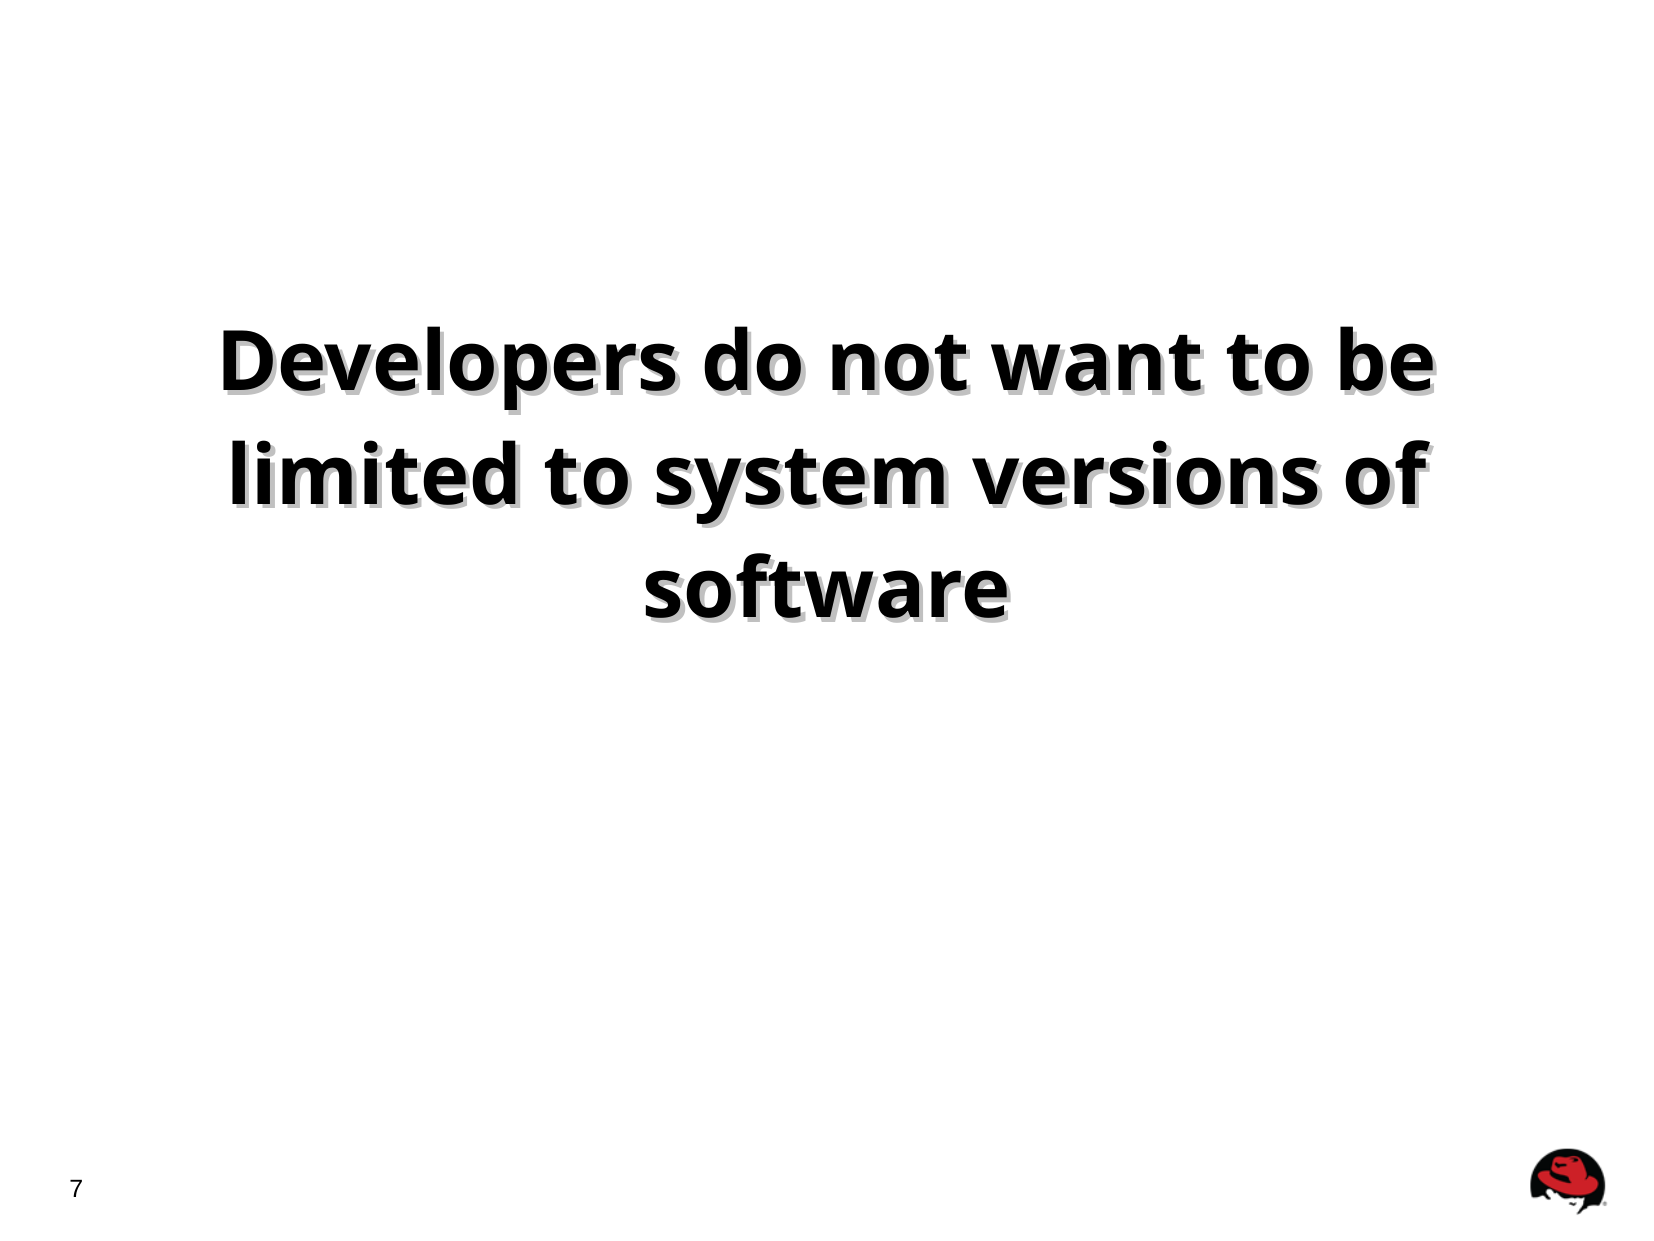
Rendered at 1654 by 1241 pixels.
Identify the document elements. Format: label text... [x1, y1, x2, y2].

picture [1529, 1146, 1613, 1224]
subtitle Developers do not want to be limited to system versions of software [82, 37, 1571, 1039]
